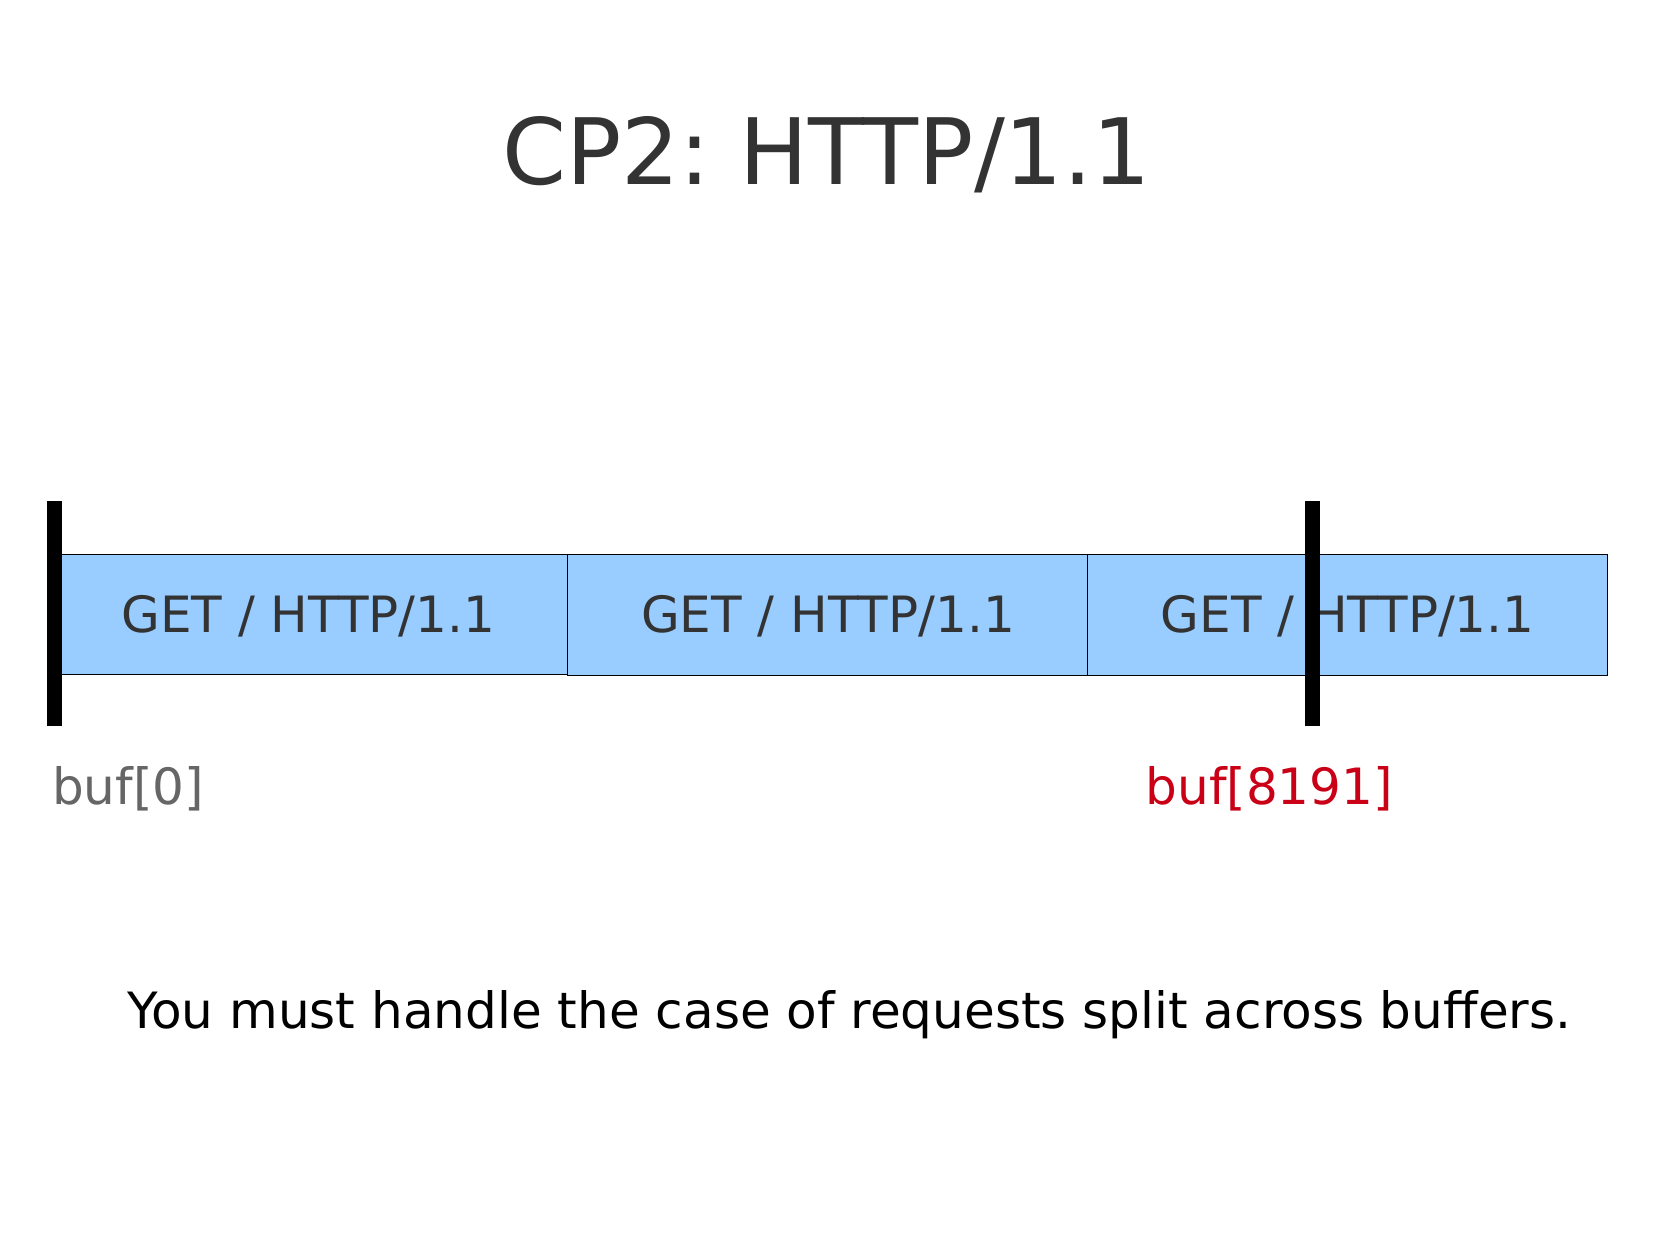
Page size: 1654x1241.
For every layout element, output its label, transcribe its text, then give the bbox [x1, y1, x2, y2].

text_box buf[0] [37, 751, 219, 825]
text_box GET / HTTP/1.1 [1320, 554, 1608, 676]
text_box GET / HTTP/1.1 [1087, 554, 1305, 676]
text_box GET / HTTP/1.1 [62, 554, 567, 675]
title CP2: HTTP/1.1 [82, 49, 1571, 257]
text_box GET / HTTP/1.1 [567, 554, 1087, 676]
text_box buf[8191] [1131, 750, 1463, 825]
text_box You must handle the case of requests split across buffers. [112, 975, 1588, 1049]
